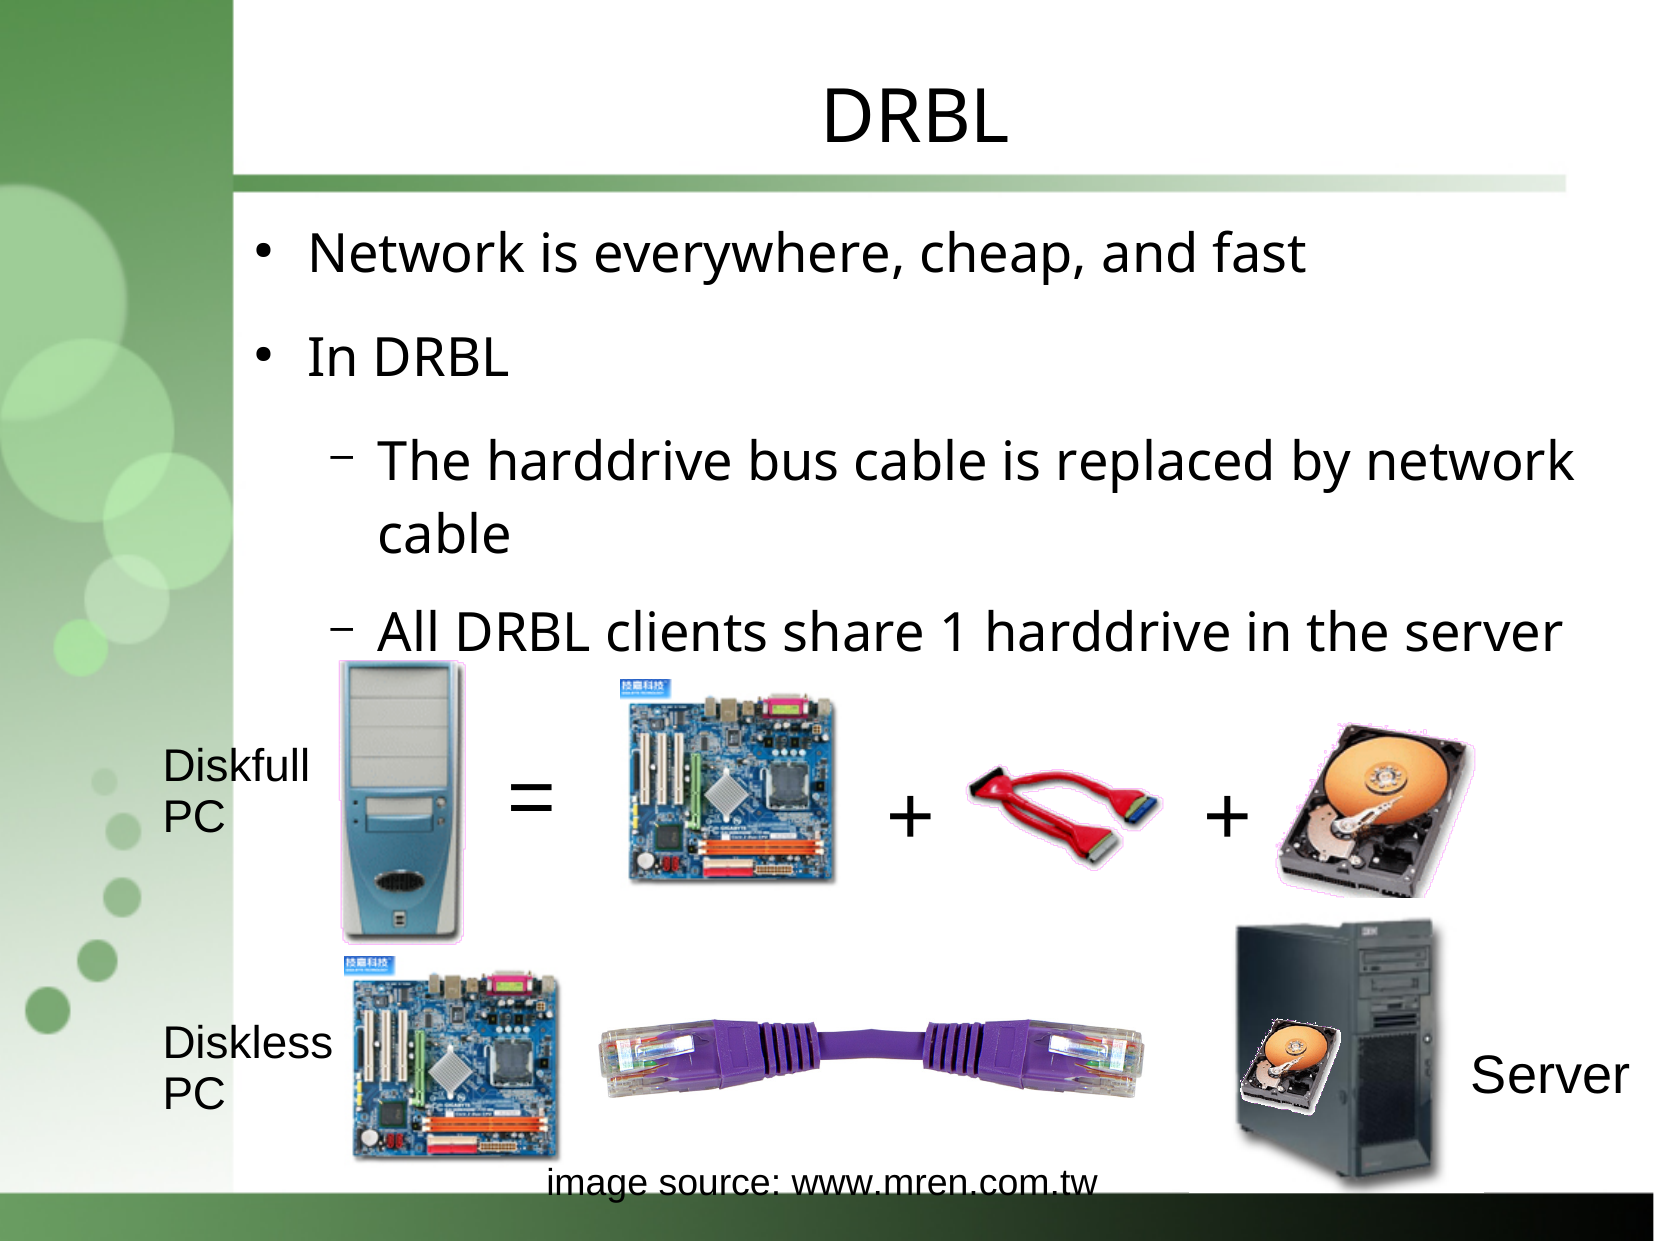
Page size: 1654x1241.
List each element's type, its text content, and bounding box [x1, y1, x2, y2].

text_box Diskfull PC [147, 732, 333, 872]
text_box + [871, 762, 951, 886]
text_box Server [1456, 1037, 1650, 1123]
picture [0, 0, 1654, 1241]
text_box = [492, 743, 573, 867]
title DRBL [236, 49, 1595, 178]
text_box Diskless PC [147, 1009, 352, 1149]
list Network is everywhere, cheap, and fast In DRBL The harddrive bus cable is replaced by network cable All DRBL clients share 1 harddrive in the server [236, 214, 1595, 886]
text_box image source: www.mren.com.tw [531, 1153, 1249, 1211]
text_box + [1188, 762, 1269, 886]
